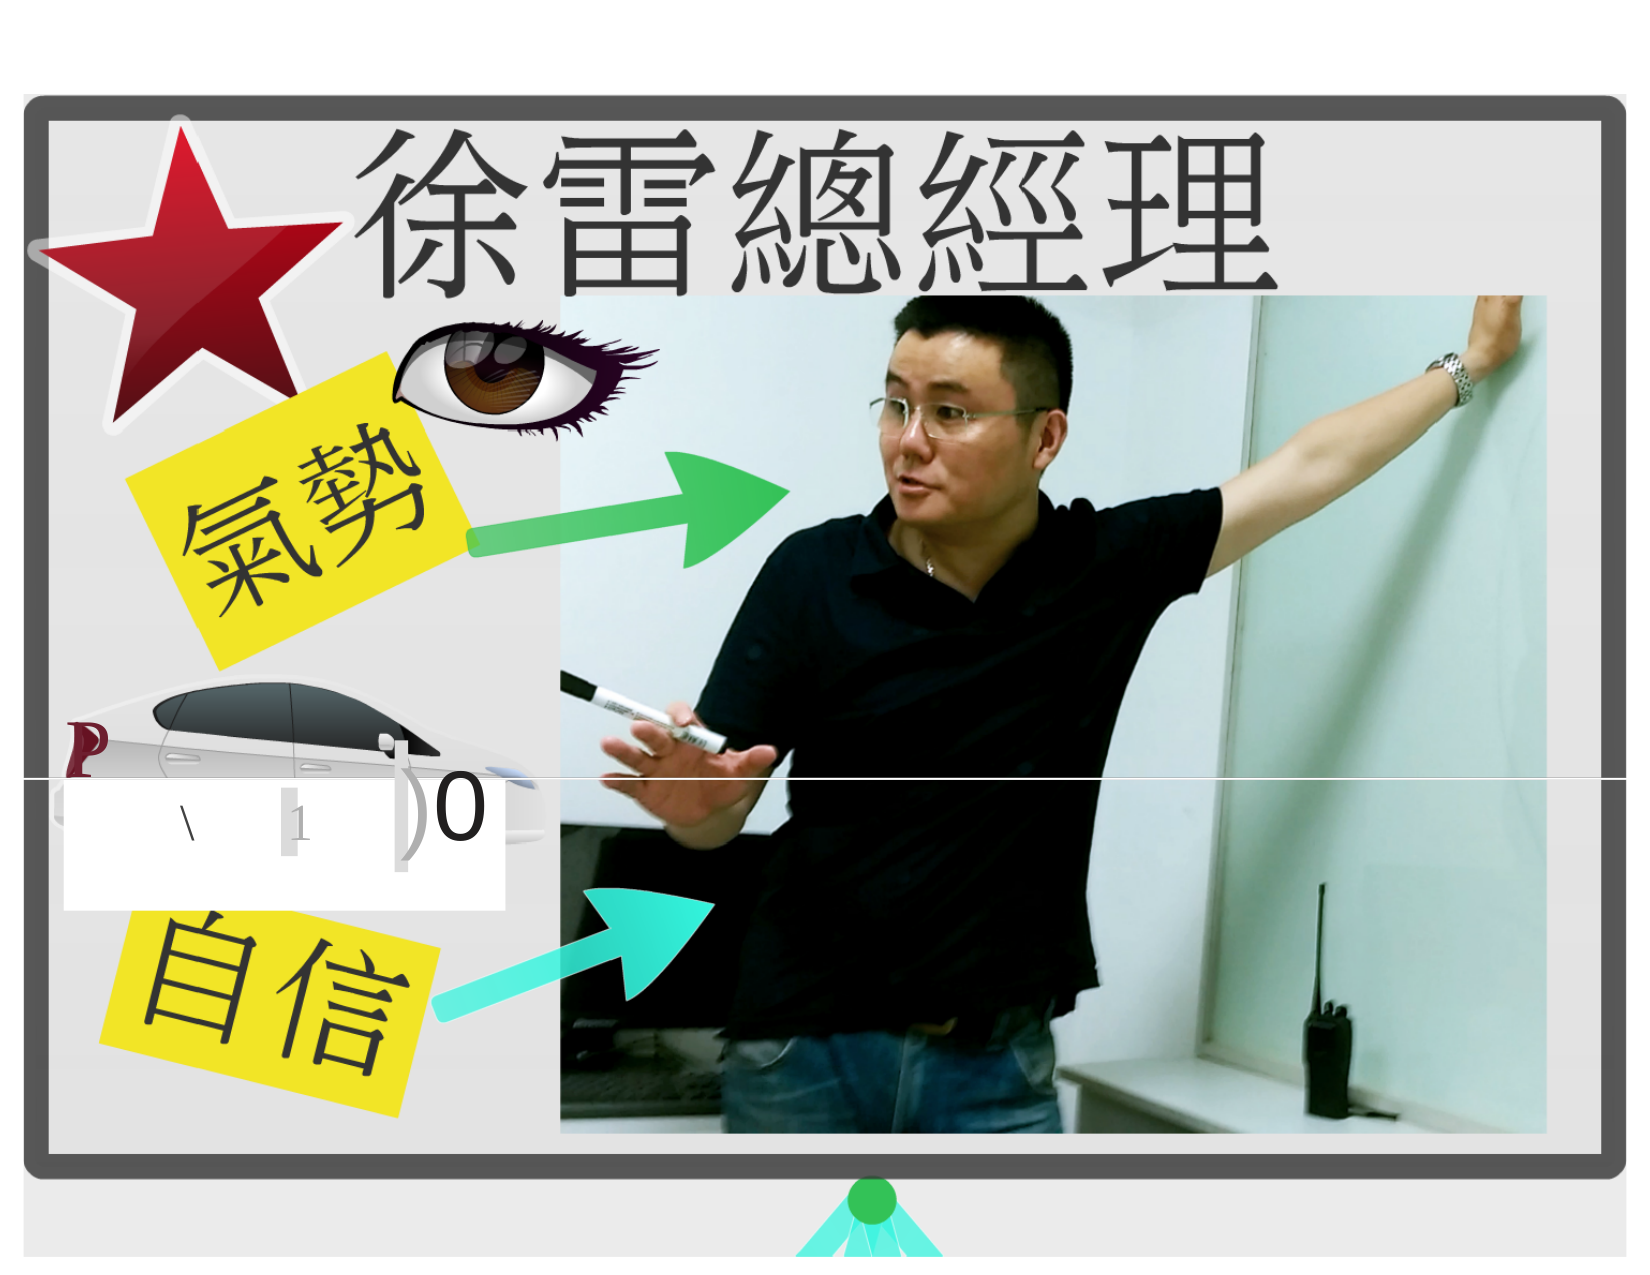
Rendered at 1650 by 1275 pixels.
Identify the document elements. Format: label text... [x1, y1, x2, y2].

text_box P [63, 694, 105, 797]
text_box [24, 94, 1626, 1258]
text_box \ 1 )0 [177, 741, 521, 861]
